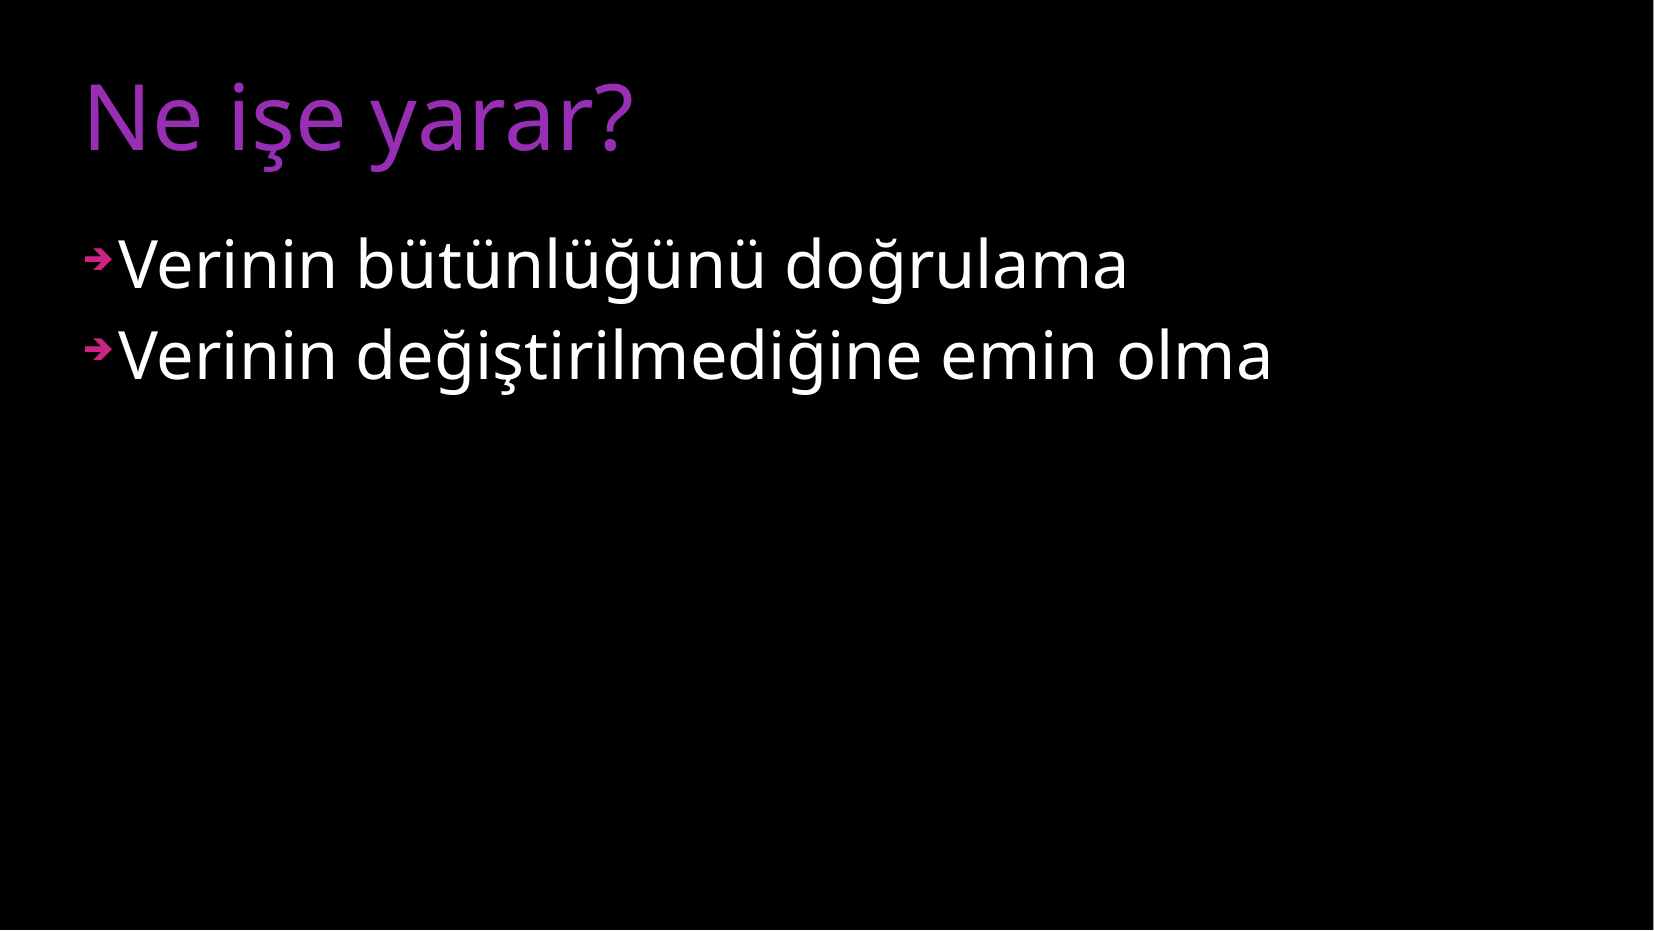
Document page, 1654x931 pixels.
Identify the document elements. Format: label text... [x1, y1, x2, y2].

subtitle Verinin bütünlüğünü doğrulama Verinin değiştirilmediğine emin olma [82, 217, 1571, 758]
title Ne işe yarar? [82, 37, 1571, 193]
